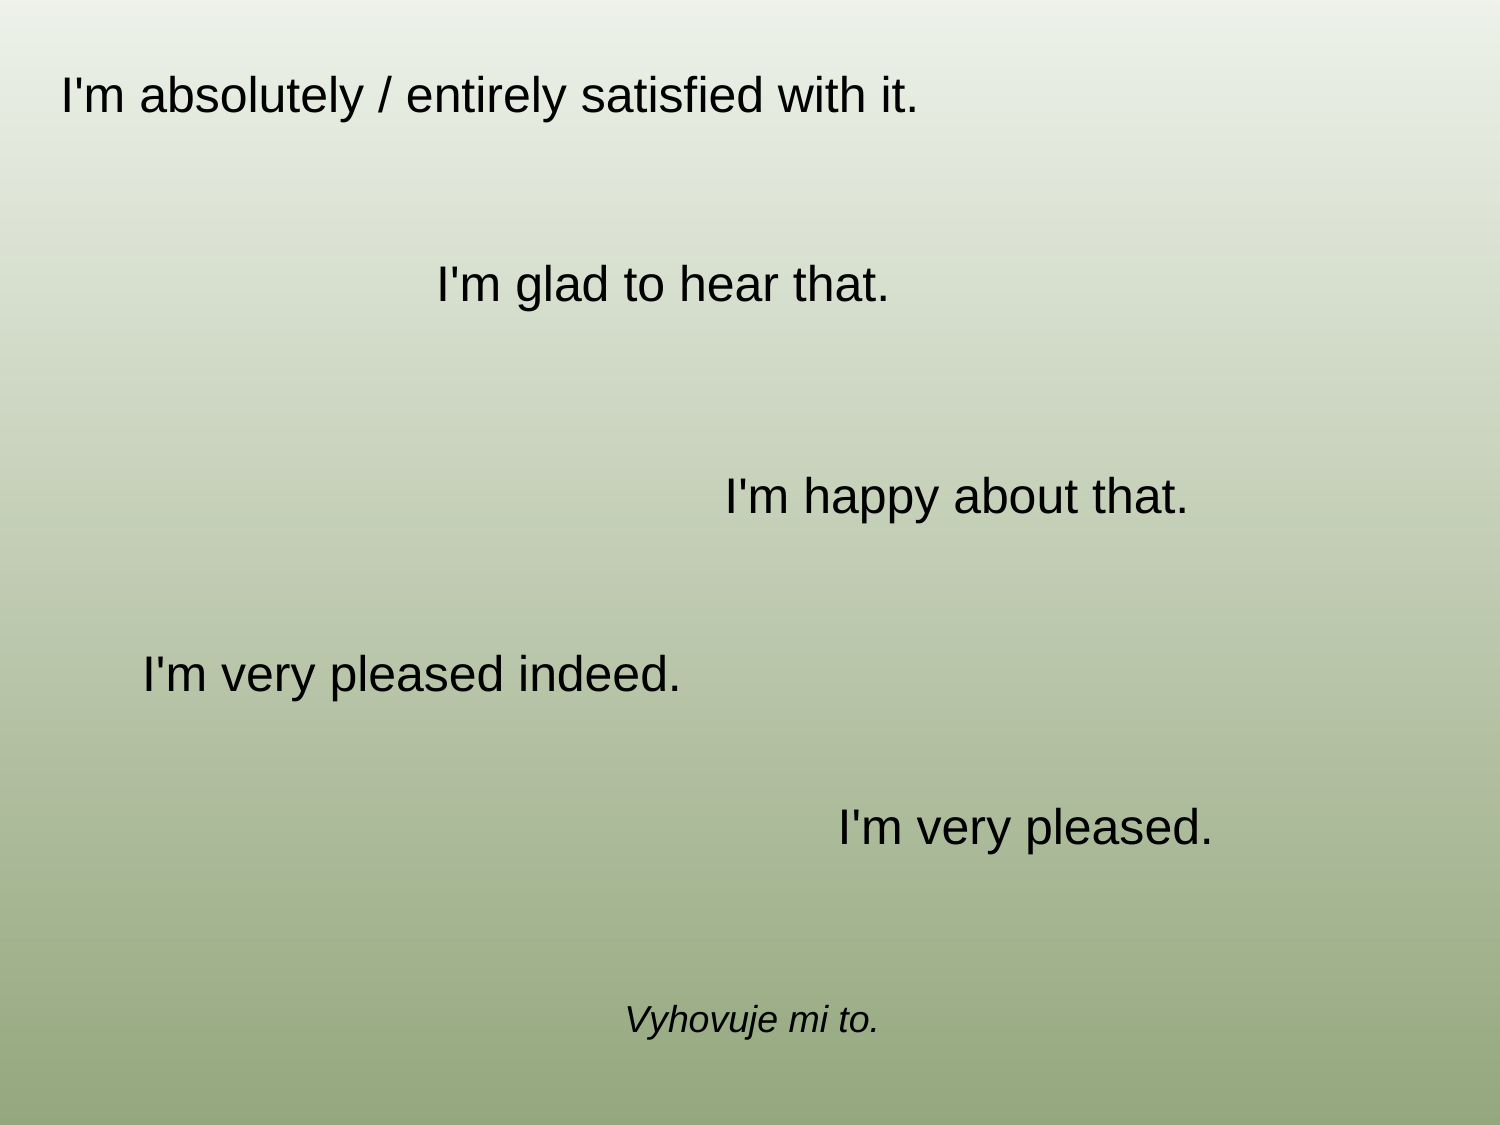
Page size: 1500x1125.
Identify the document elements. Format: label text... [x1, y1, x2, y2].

text_box I'm very pleased. [822, 786, 1230, 863]
text_box I'm very pleased indeed. [127, 633, 698, 709]
text_box I'm glad to hear that. [421, 243, 906, 319]
text_box I'm absolutely / entirely satisfied with it. [45, 54, 936, 131]
text_box Vyhovuje mi to. [609, 987, 896, 1049]
text_box I'm happy about that. [709, 456, 1206, 532]
